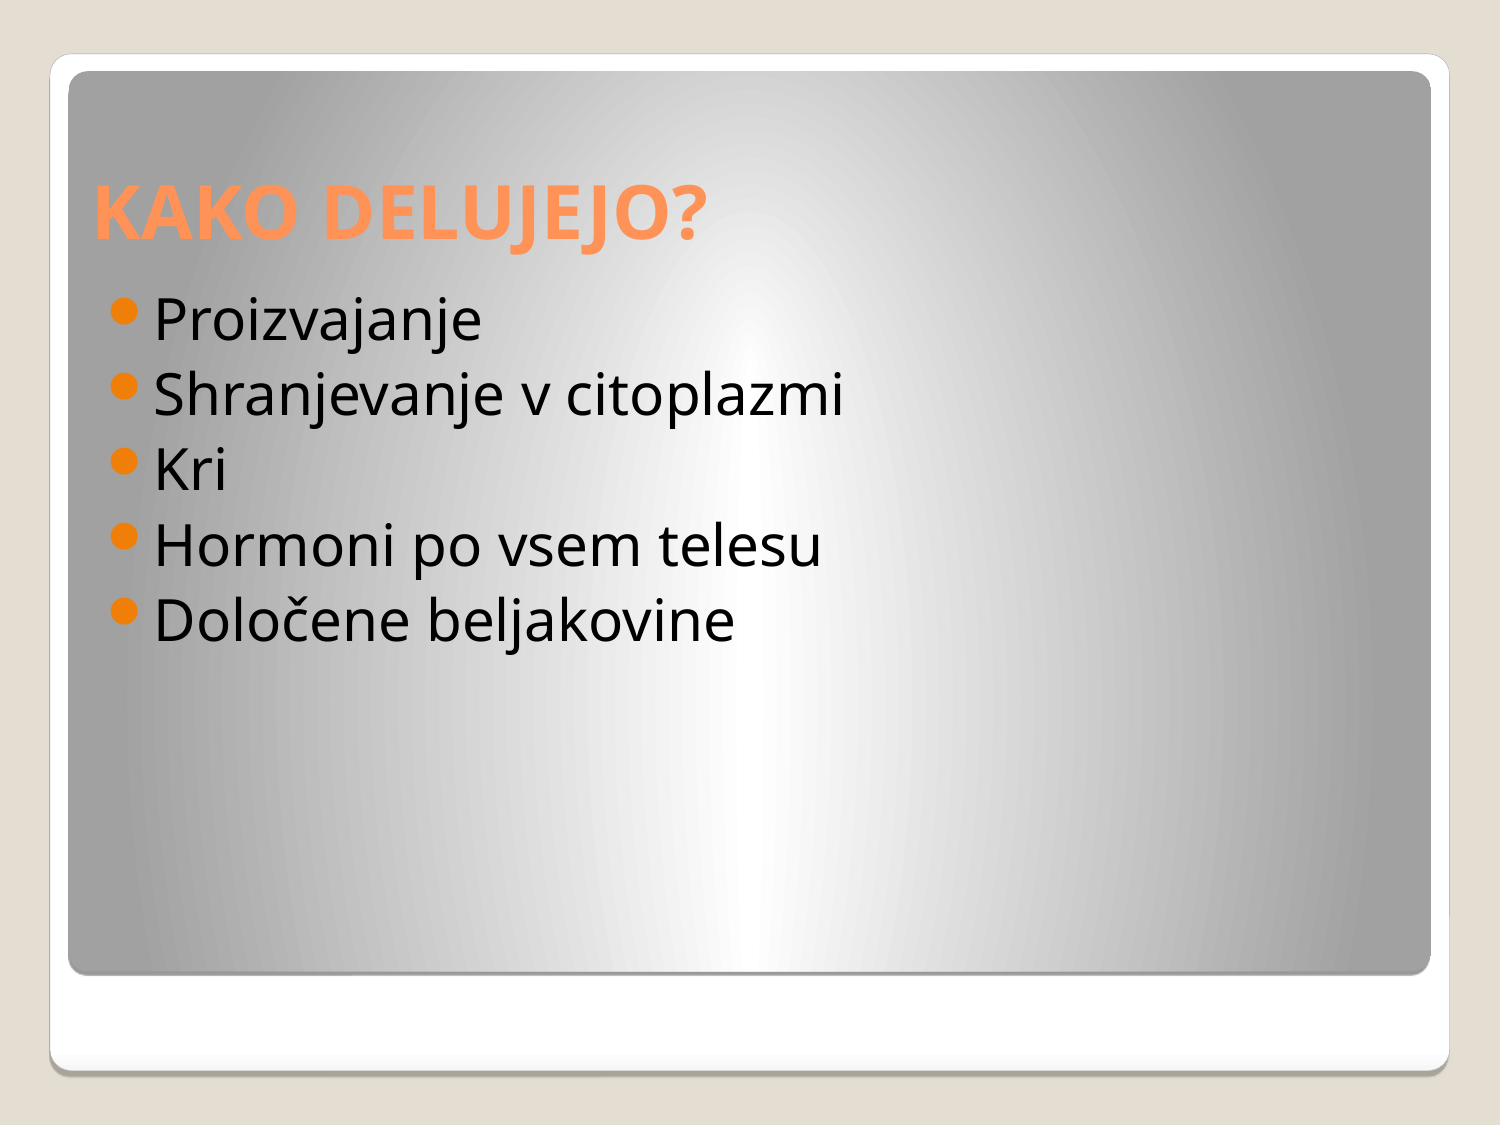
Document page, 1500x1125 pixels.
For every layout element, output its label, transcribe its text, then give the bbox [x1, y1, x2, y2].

title KAKO DELUJEJO? [76, 90, 1420, 263]
list Proizvajanje Shranjevanje v citoplazmi Kri Hormoni po vsem telesu Določene beljakovine [76, 267, 1420, 955]
